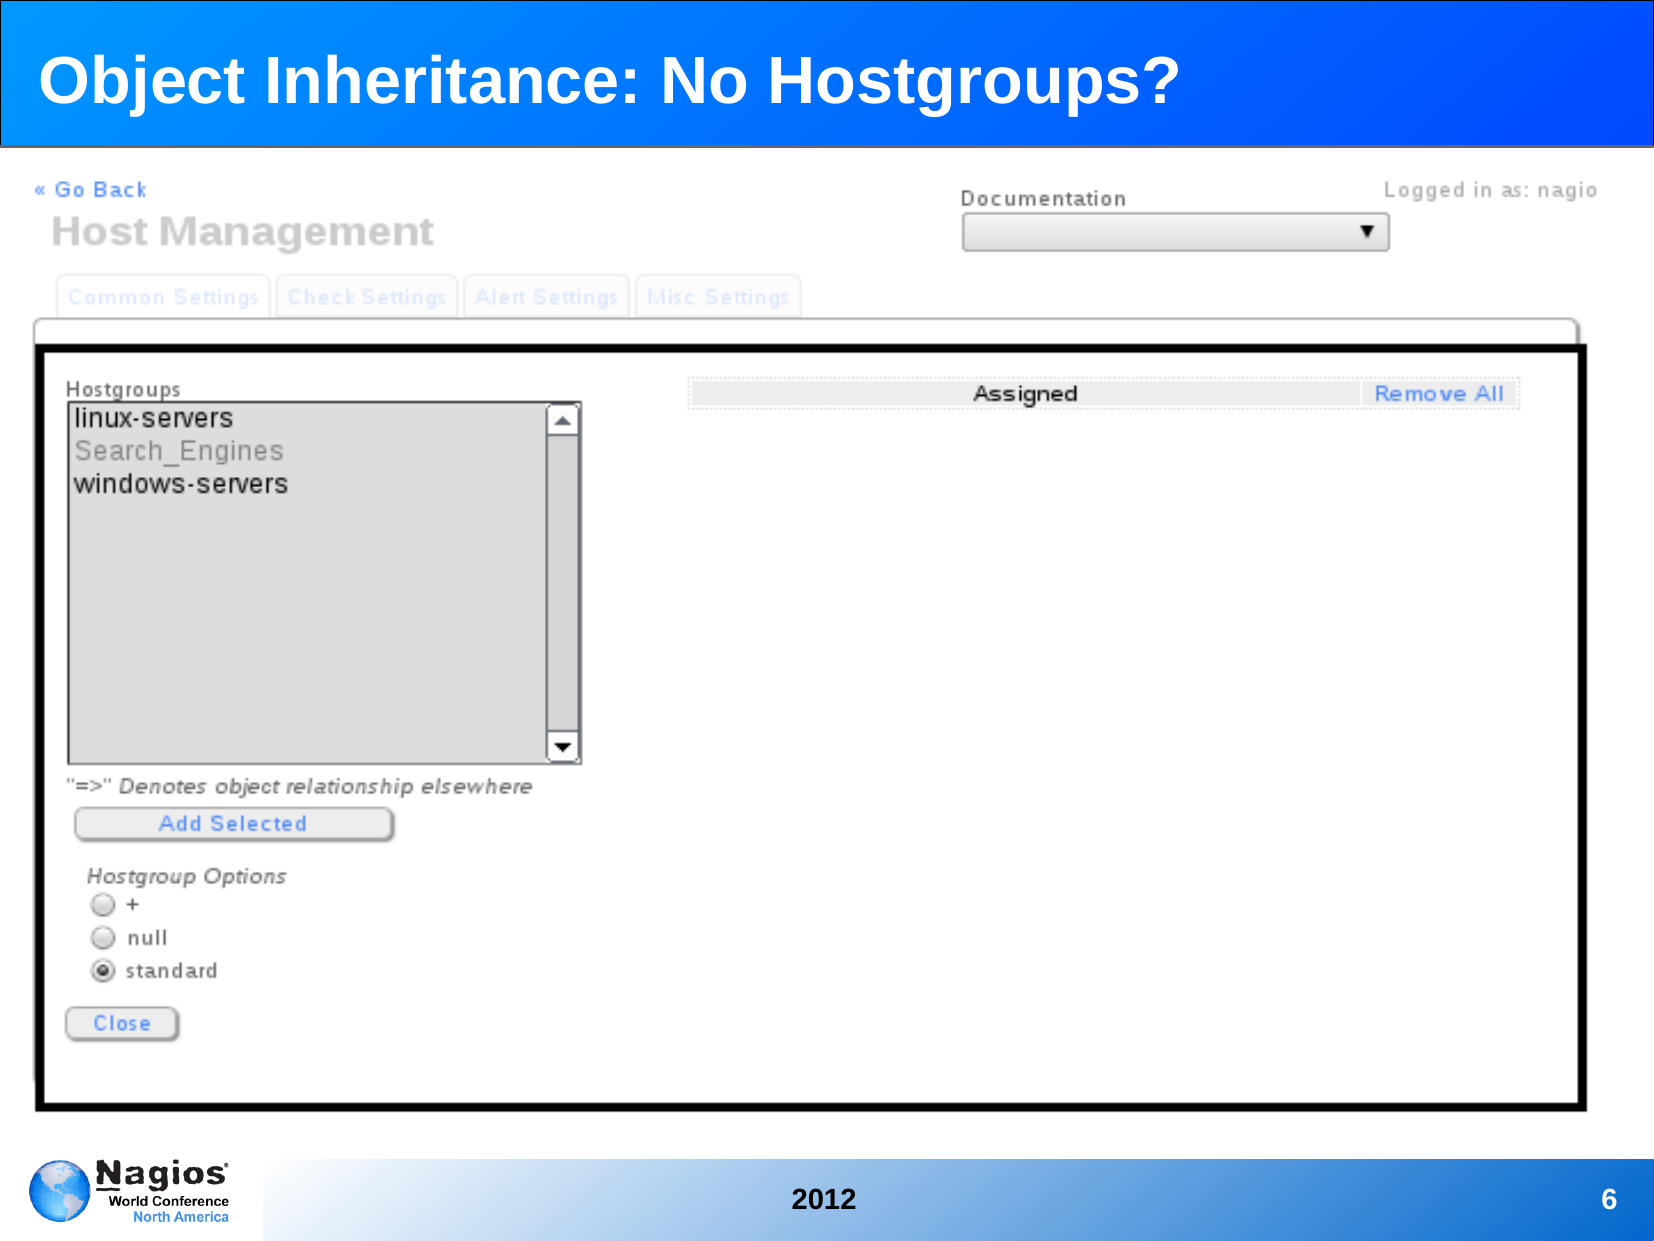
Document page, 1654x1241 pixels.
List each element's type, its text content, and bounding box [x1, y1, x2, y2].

picture [29, 1159, 229, 1235]
title Object Inheritance: No Hostgroups? [38, 38, 1528, 122]
picture [29, 169, 1599, 1121]
